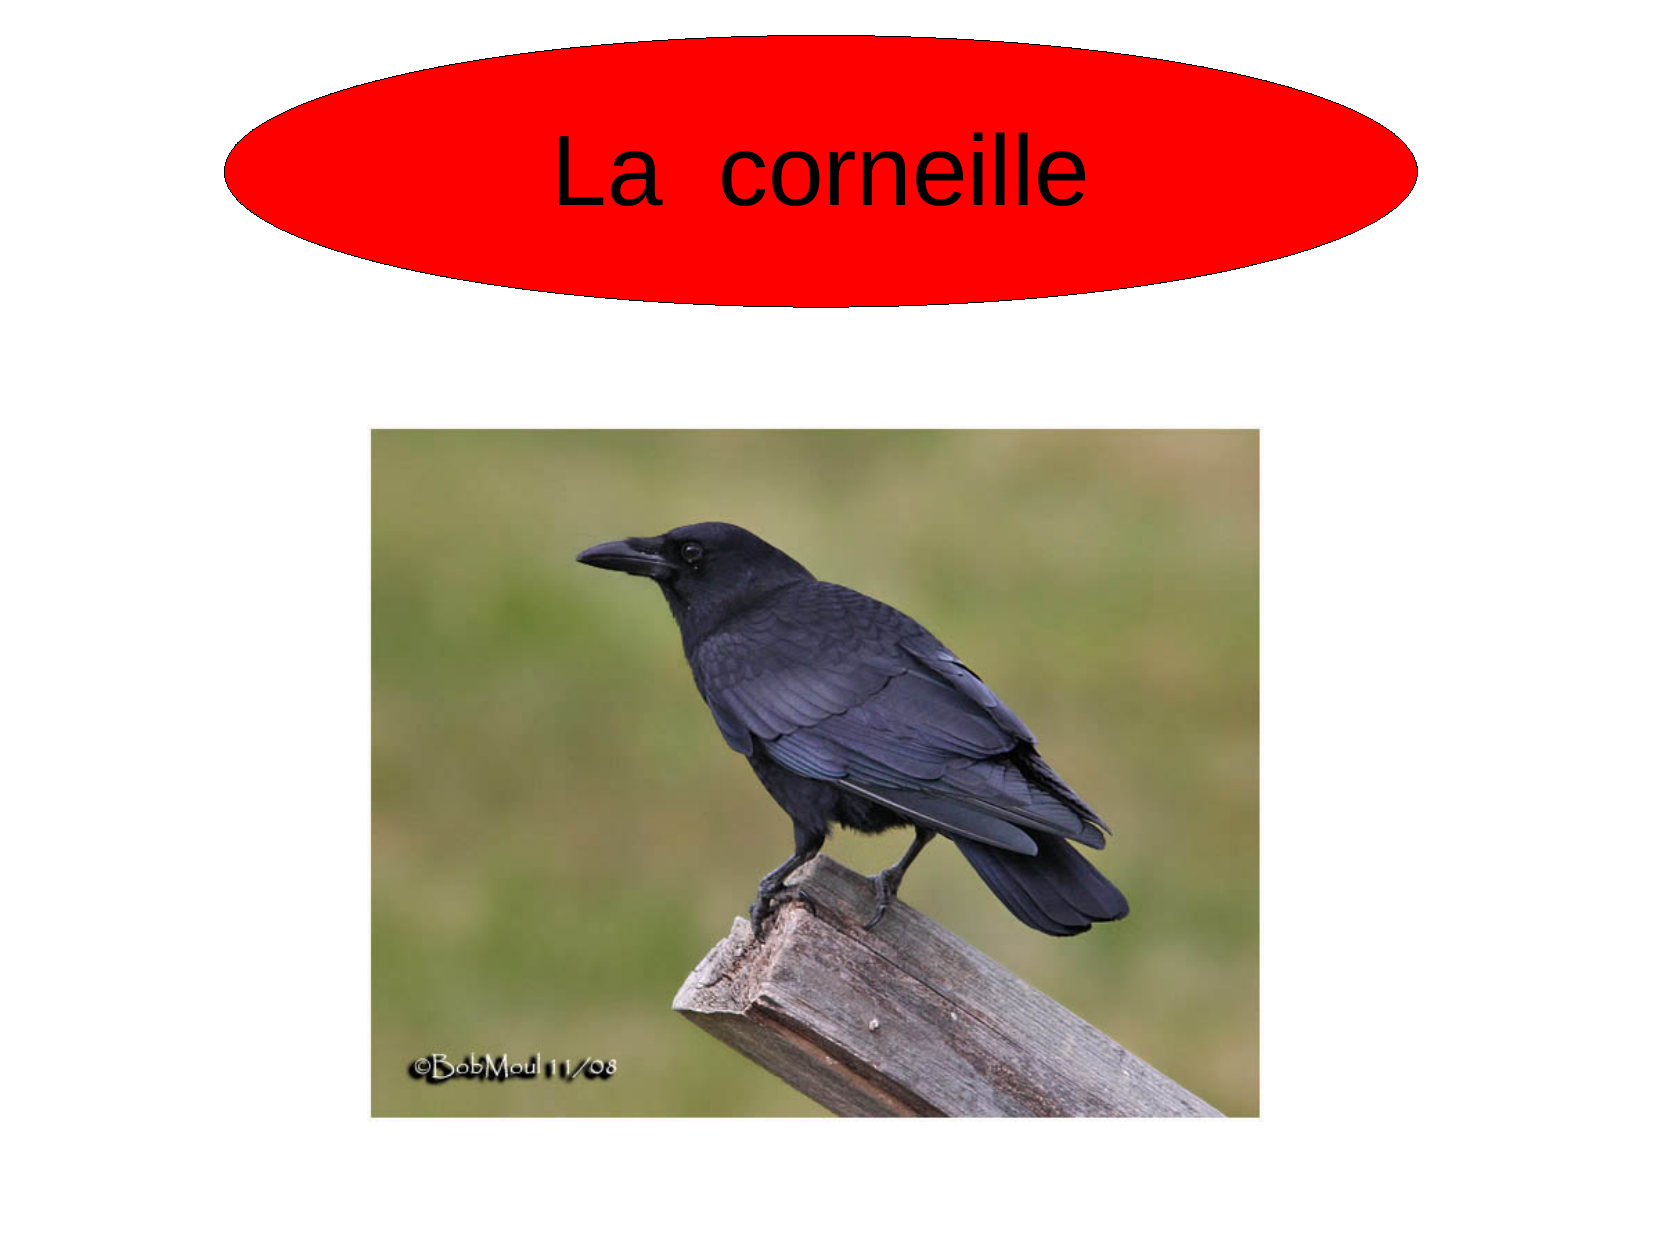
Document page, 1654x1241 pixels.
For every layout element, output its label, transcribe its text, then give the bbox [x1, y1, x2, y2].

text_box [330, 94, 1158, 225]
picture [367, 425, 1264, 1123]
text_box La corneille [224, 35, 1418, 308]
